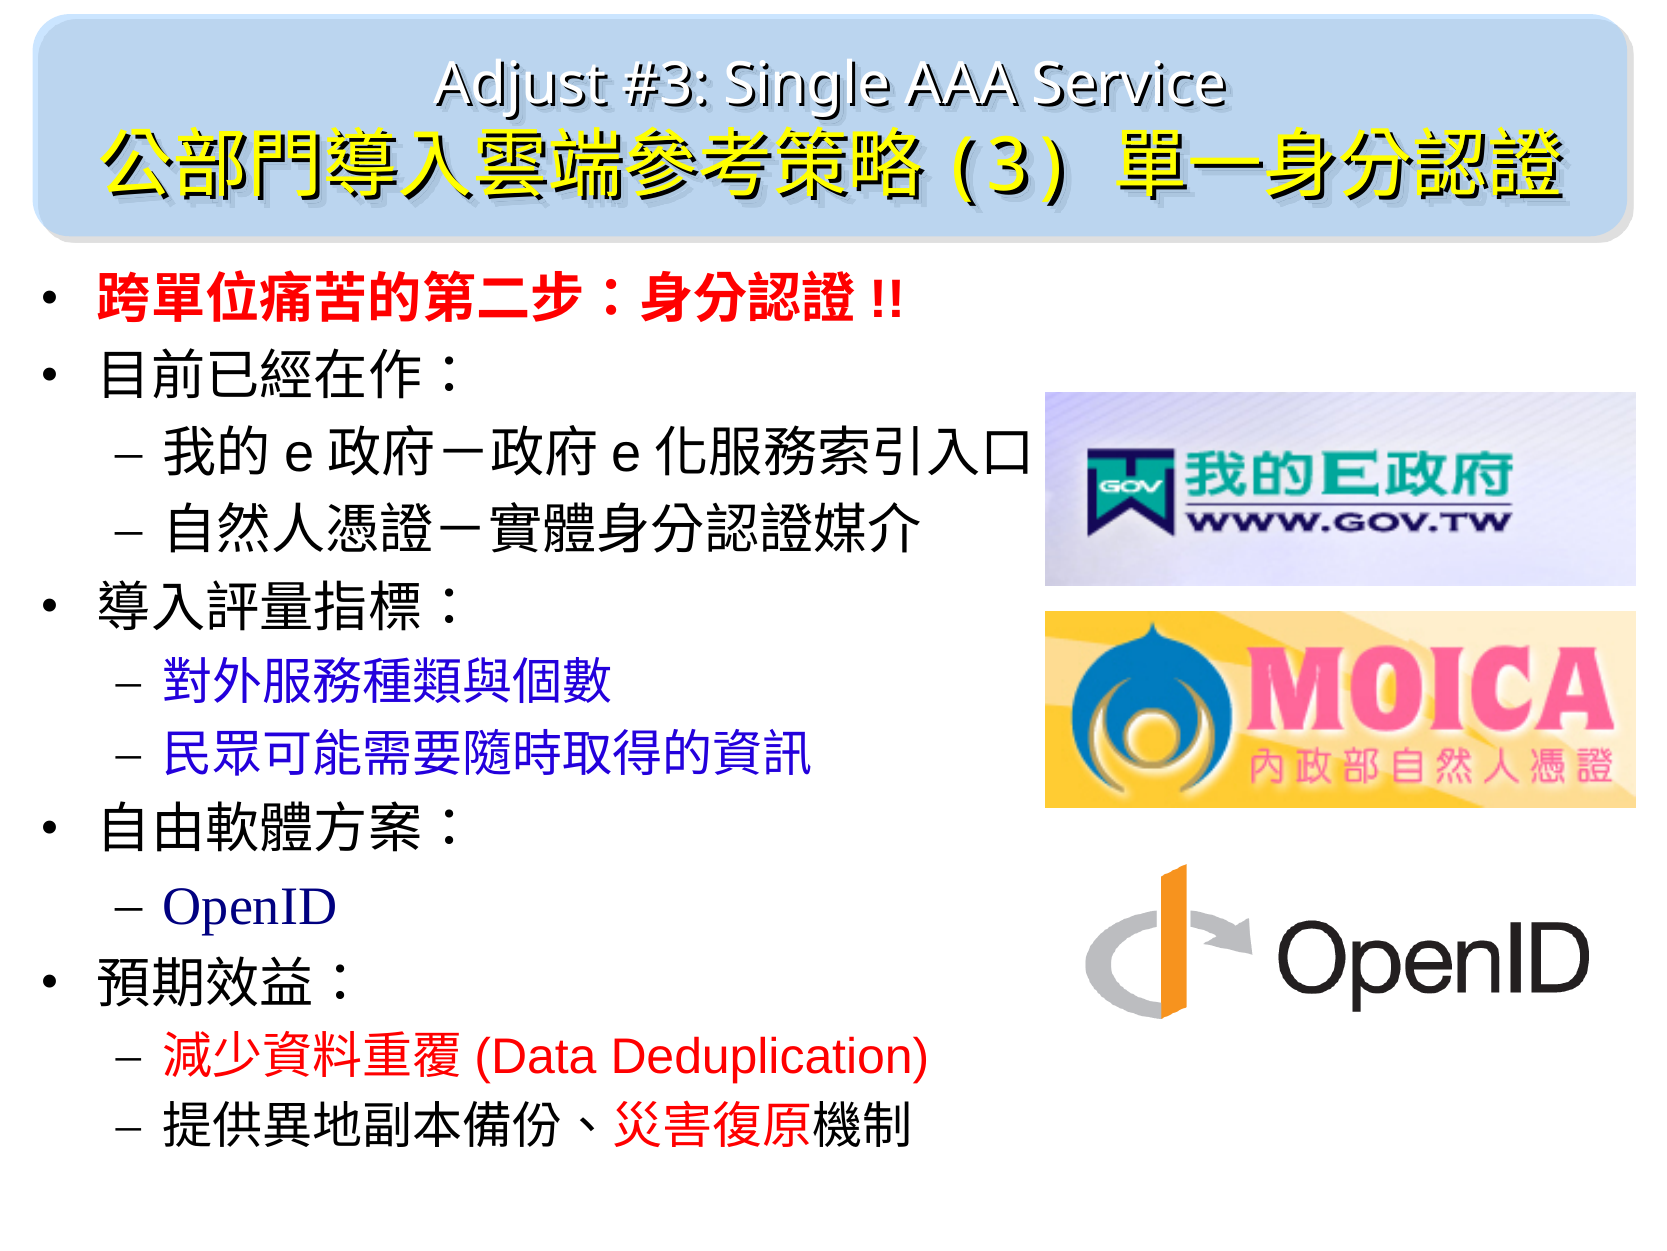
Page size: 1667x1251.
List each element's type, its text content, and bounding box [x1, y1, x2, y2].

text_box Adjust #3: Single AAA Service 公部門導入雲端參考策略(3) 單一身分認證 [32, 14, 1628, 237]
picture [1045, 611, 1636, 808]
picture [1045, 392, 1636, 586]
picture [1045, 832, 1636, 1069]
text_box 跨單位痛苦的第二步：身分認證!! 目前已經在作： 我的e政府－政府e化服務索引入口 自然人憑證－實體身分認證媒介 導入評量指標： 對外服務種類與個數 民眾可能需要隨時取得的資訊 自由軟體方案： OpenID 預期效益： 減少資料重覆(Data Deduplication) 提供異地副本備份、災害復原機制 [40, 265, 1063, 1230]
